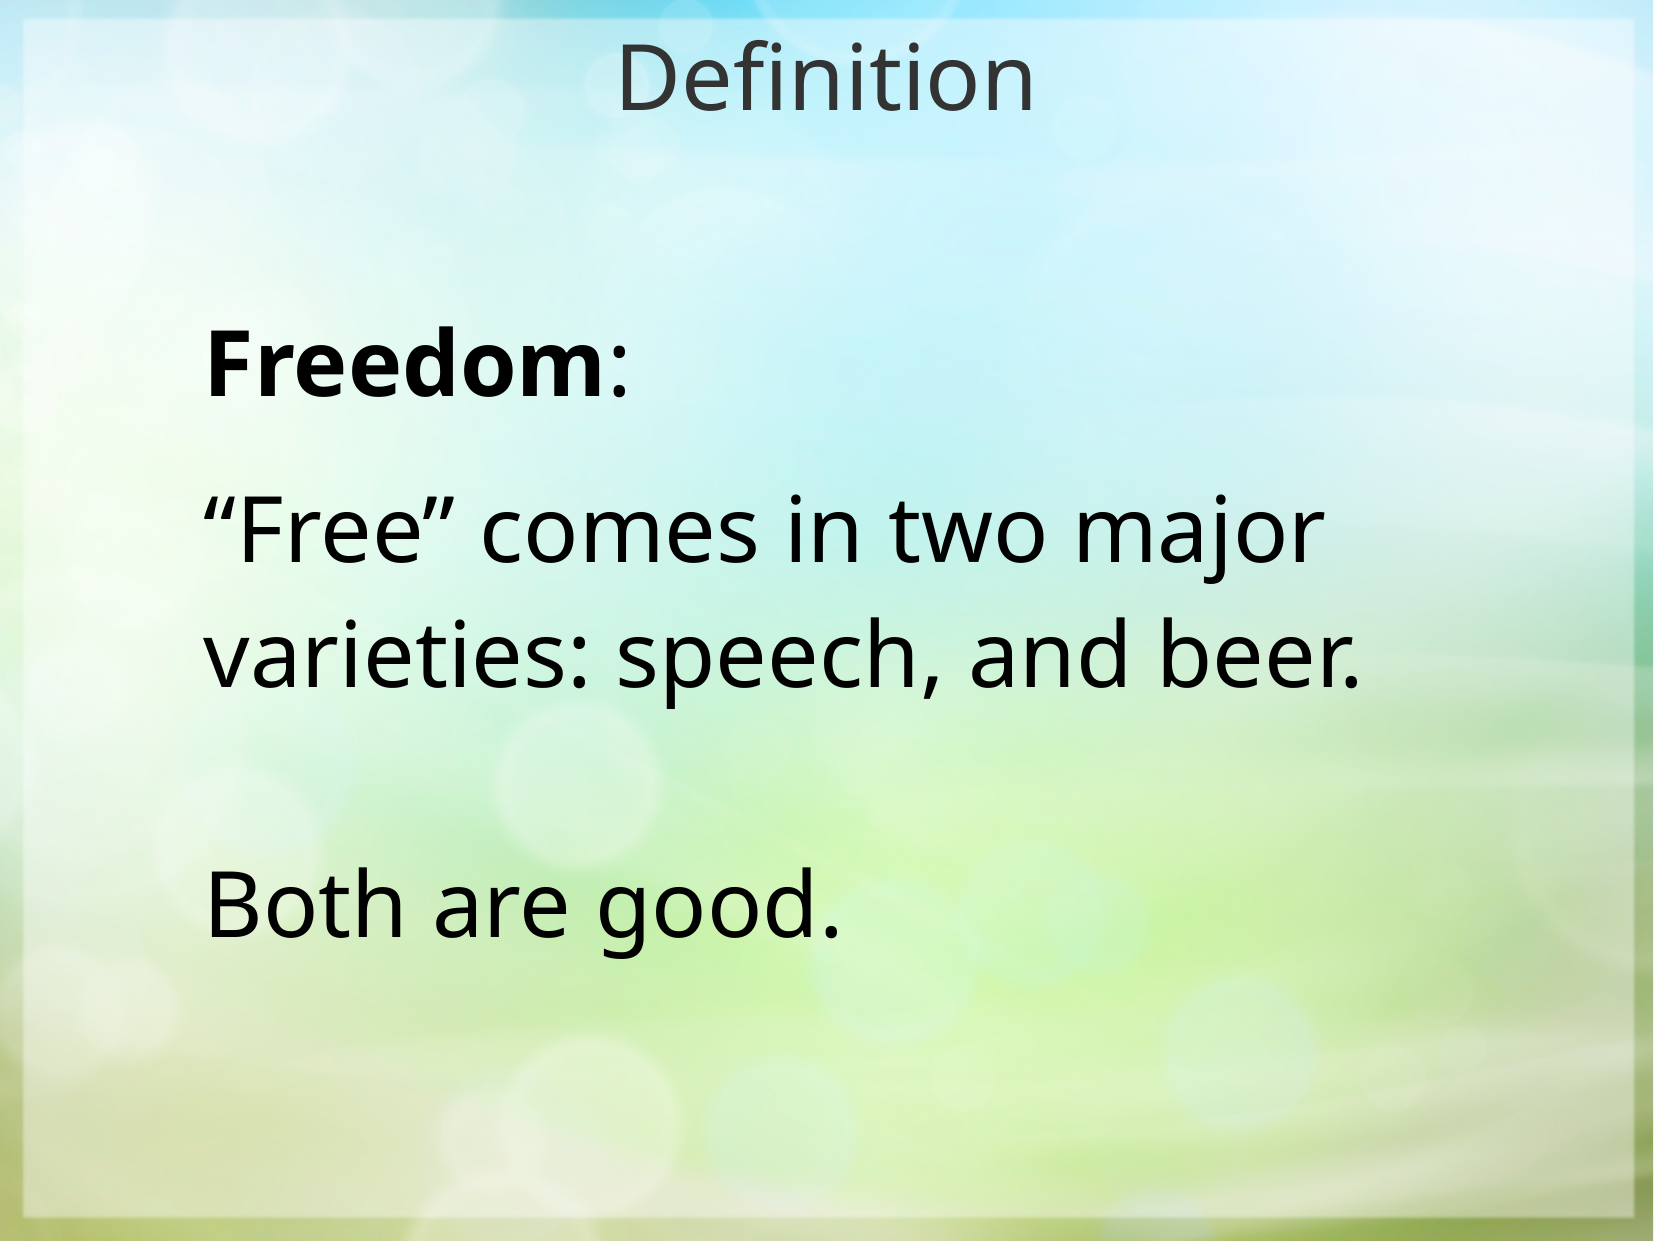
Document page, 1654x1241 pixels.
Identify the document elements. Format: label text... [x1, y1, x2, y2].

text_box “Free” comes in two major varieties: speech, and beer. Both are good. [189, 731, 1508, 900]
text_box Freedom: [189, 291, 1508, 731]
picture [0, 0, 1654, 1241]
title Definition [82, 0, 1571, 151]
